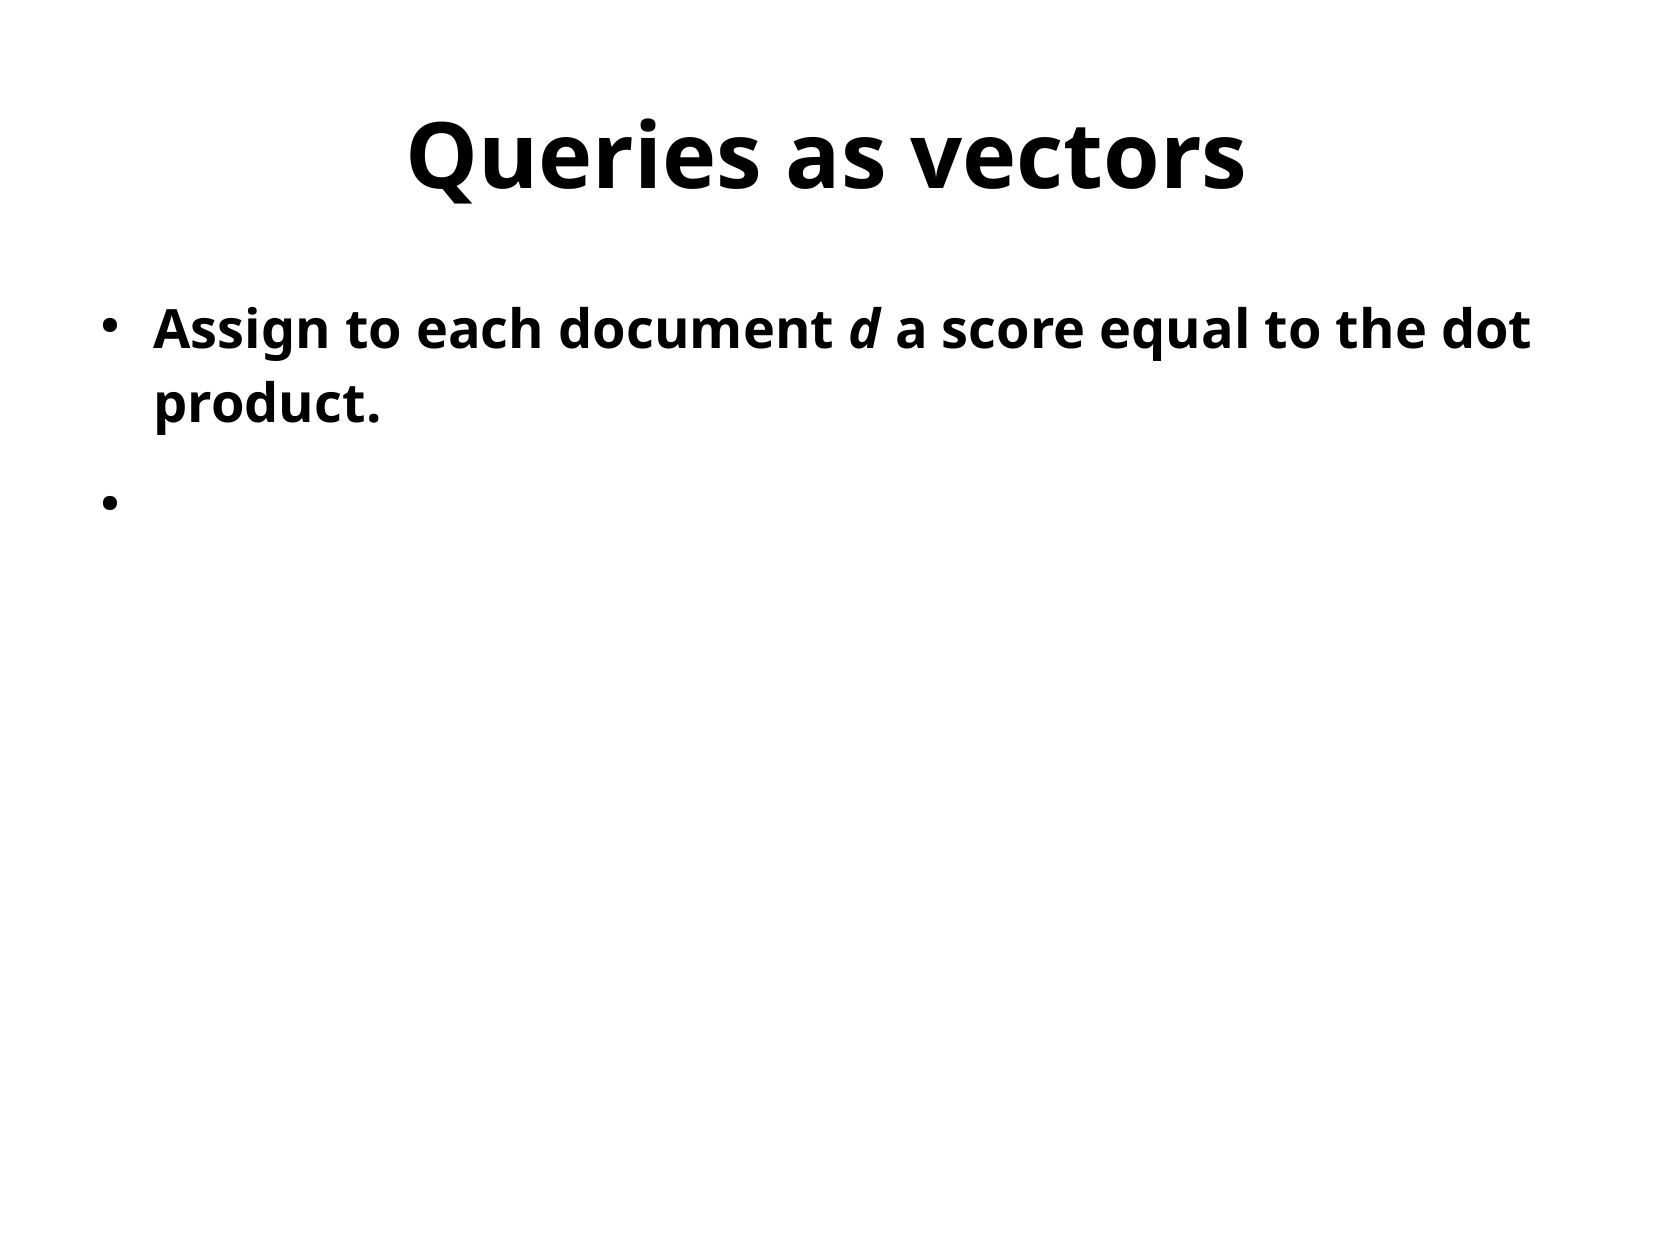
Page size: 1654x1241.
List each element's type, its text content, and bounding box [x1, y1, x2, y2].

list Assign to each document d a score equal to the dot product. [82, 290, 1571, 1094]
title Queries as vectors [82, 56, 1571, 250]
